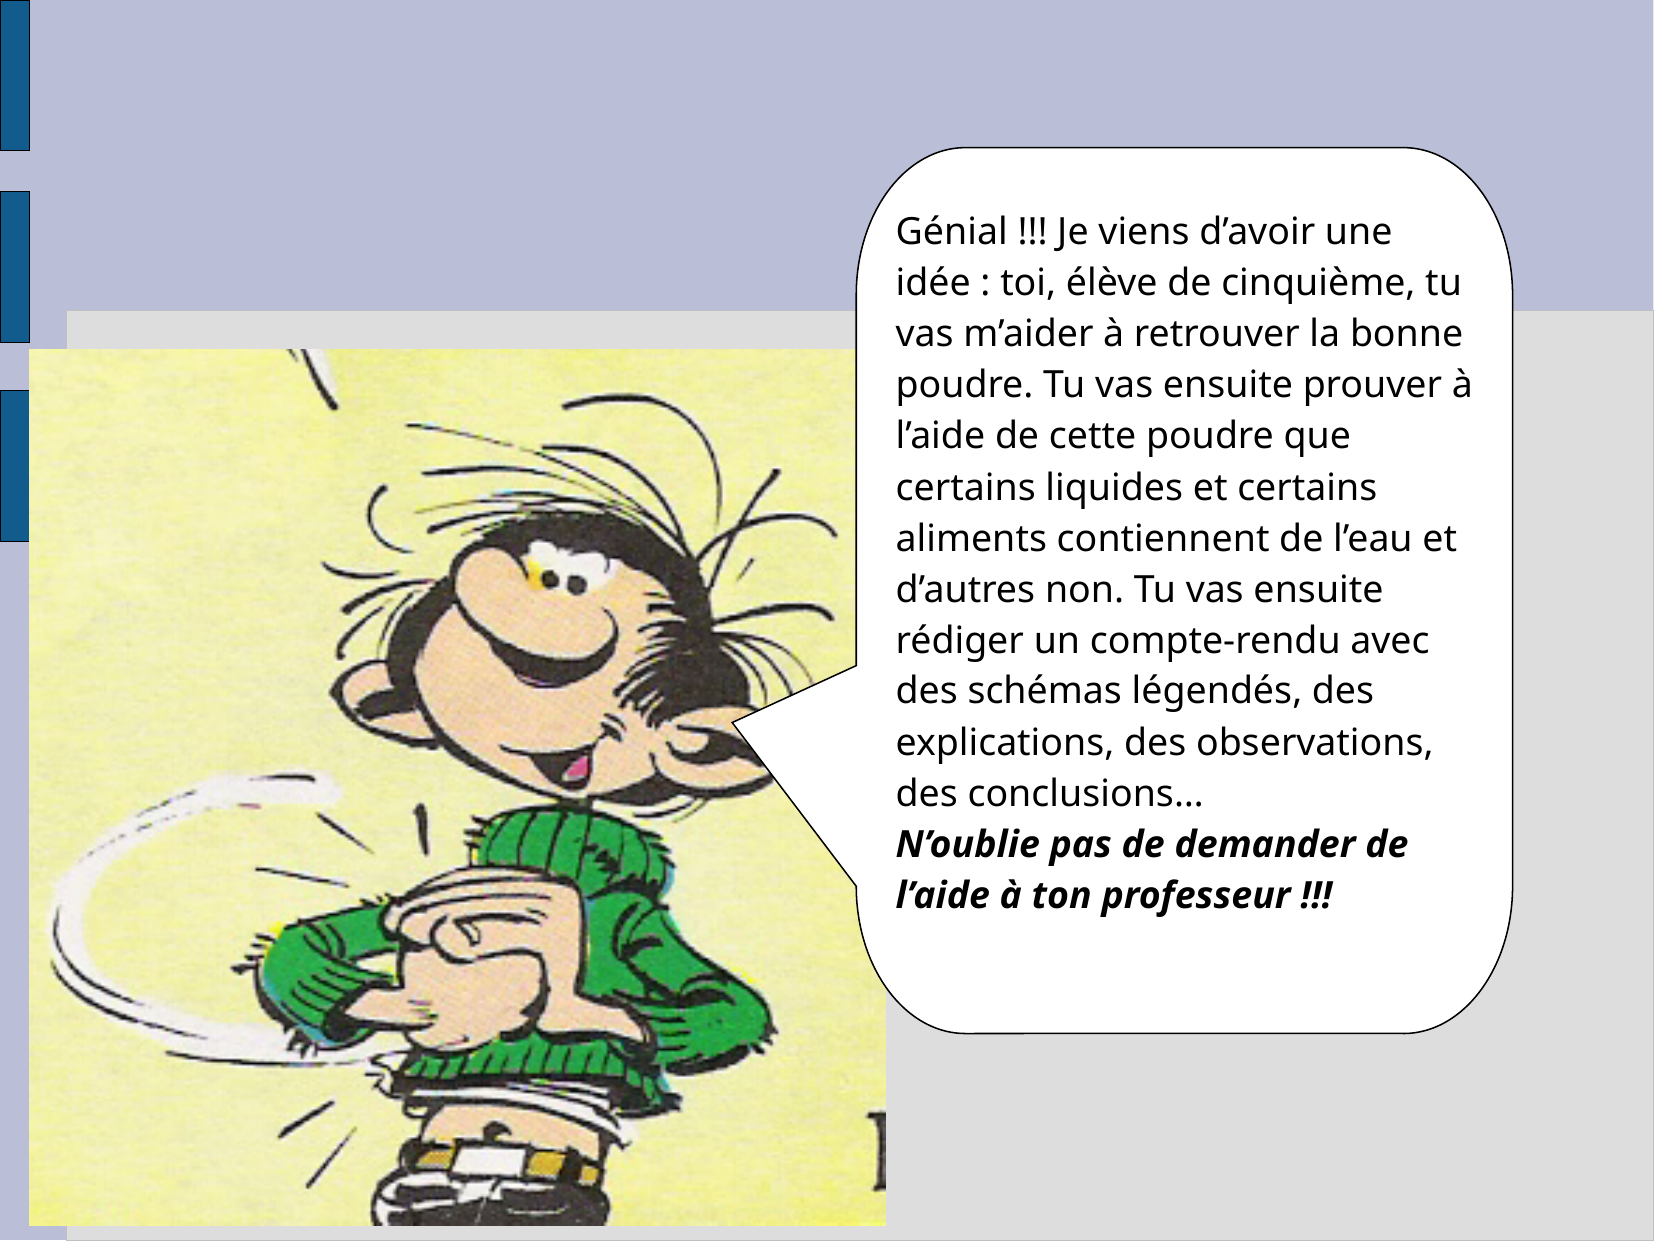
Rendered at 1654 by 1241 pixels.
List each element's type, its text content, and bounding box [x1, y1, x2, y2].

text_box [732, 203, 1513, 1034]
text_box Génial !!! Je viens d’avoir une idée : toi, élève de cinquième, tu vas m’aider à retrouver la bonne poudre. Tu vas ensuite prouver à l’aide de cette poudre que certains liquides et certains aliments contiennent de l’eau et d’autres non. Tu vas ensuite rédiger un compte-rendu avec des schémas légendés, des explications, des observations, des conclusions… N’oublie pas de demander de l’aide à ton professeur !!! [880, 178, 1489, 946]
text_box [899, 147, 1470, 178]
picture [29, 349, 886, 1226]
